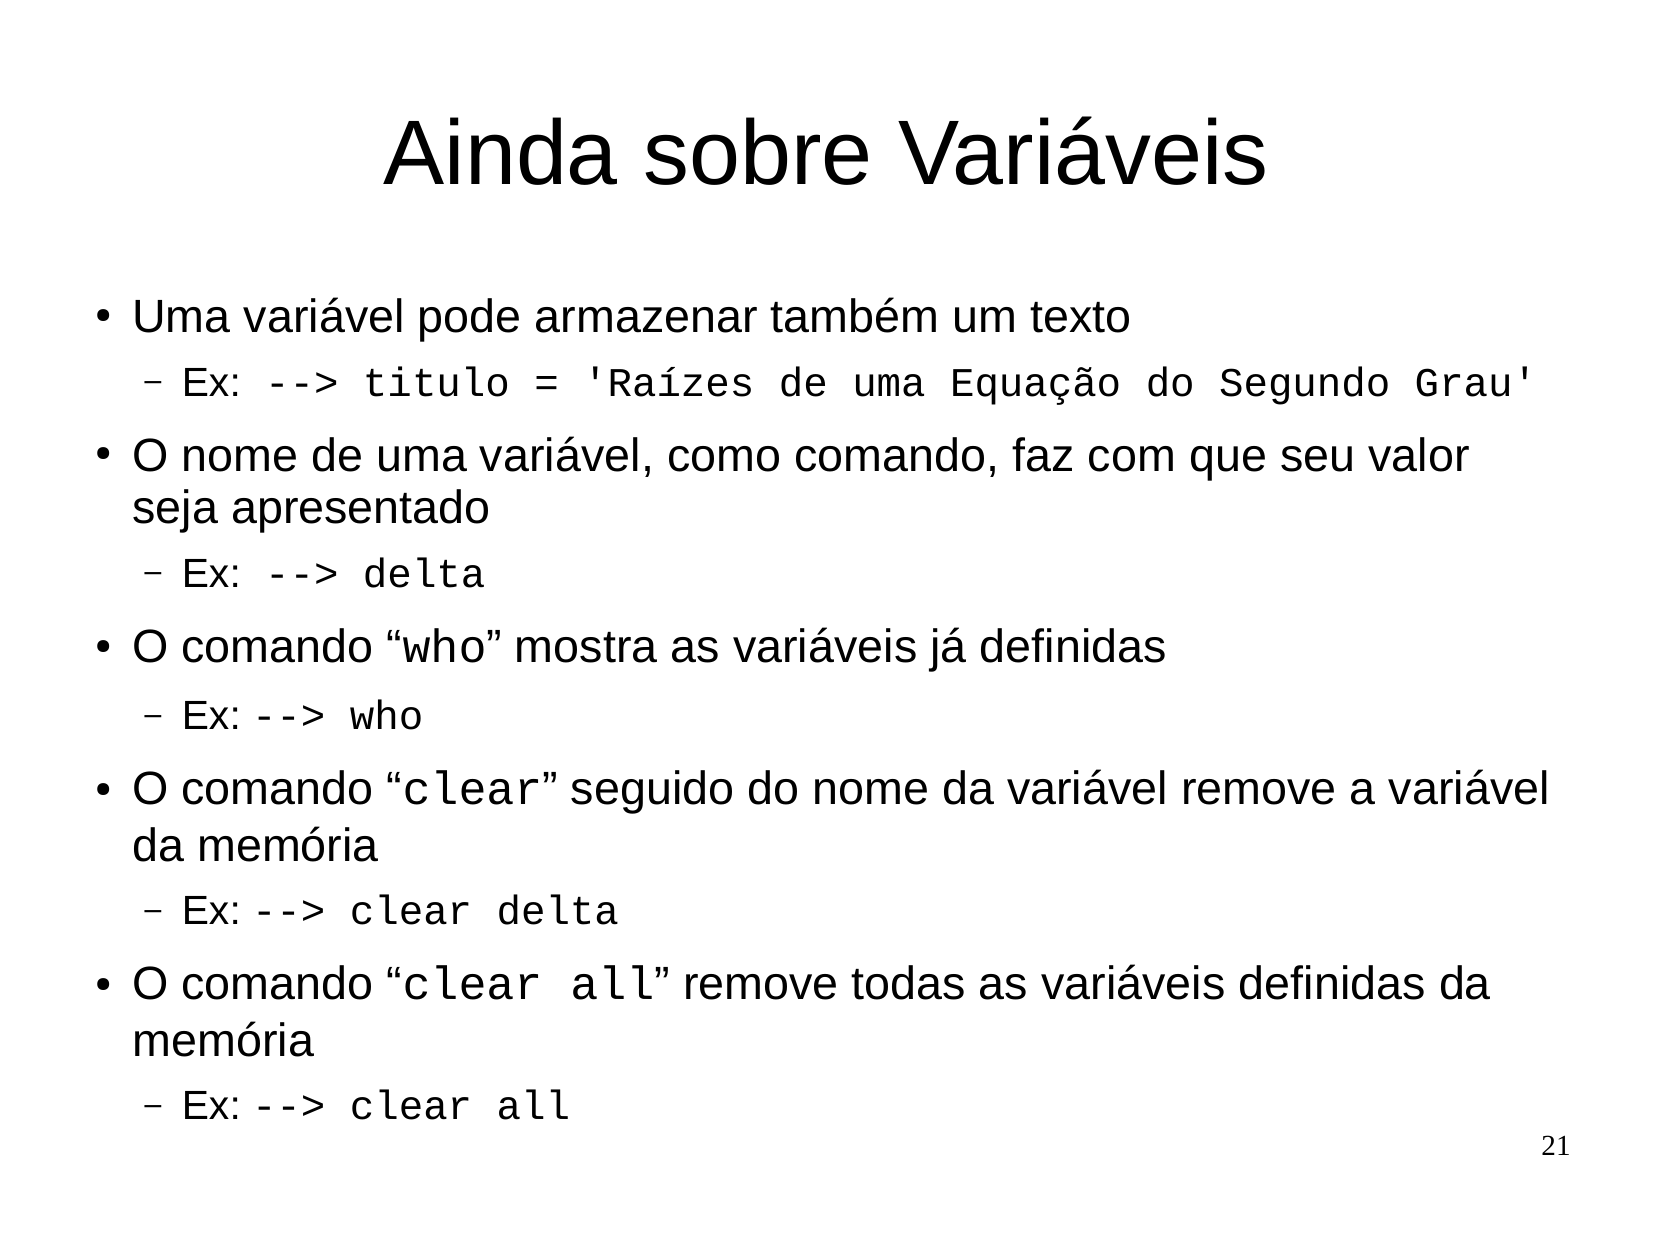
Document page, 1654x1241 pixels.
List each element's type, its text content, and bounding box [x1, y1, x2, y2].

list Uma variável pode armazenar também um texto Ex: --> titulo = 'Raízes de uma Equação do Segundo Grau' O nome de uma variável, como comando, faz com que seu valor seja apresentado Ex: --> delta O comando “who” mostra as variáveis já definidas Ex: --> who O comando “clear” seguido do nome da variável remove a variável da memória Ex: --> clear delta O comando “clear all” remove todas as variáveis definidas da memória Ex: --> clear all [82, 290, 1571, 1134]
title Ainda sobre Variáveis [82, 49, 1571, 257]
